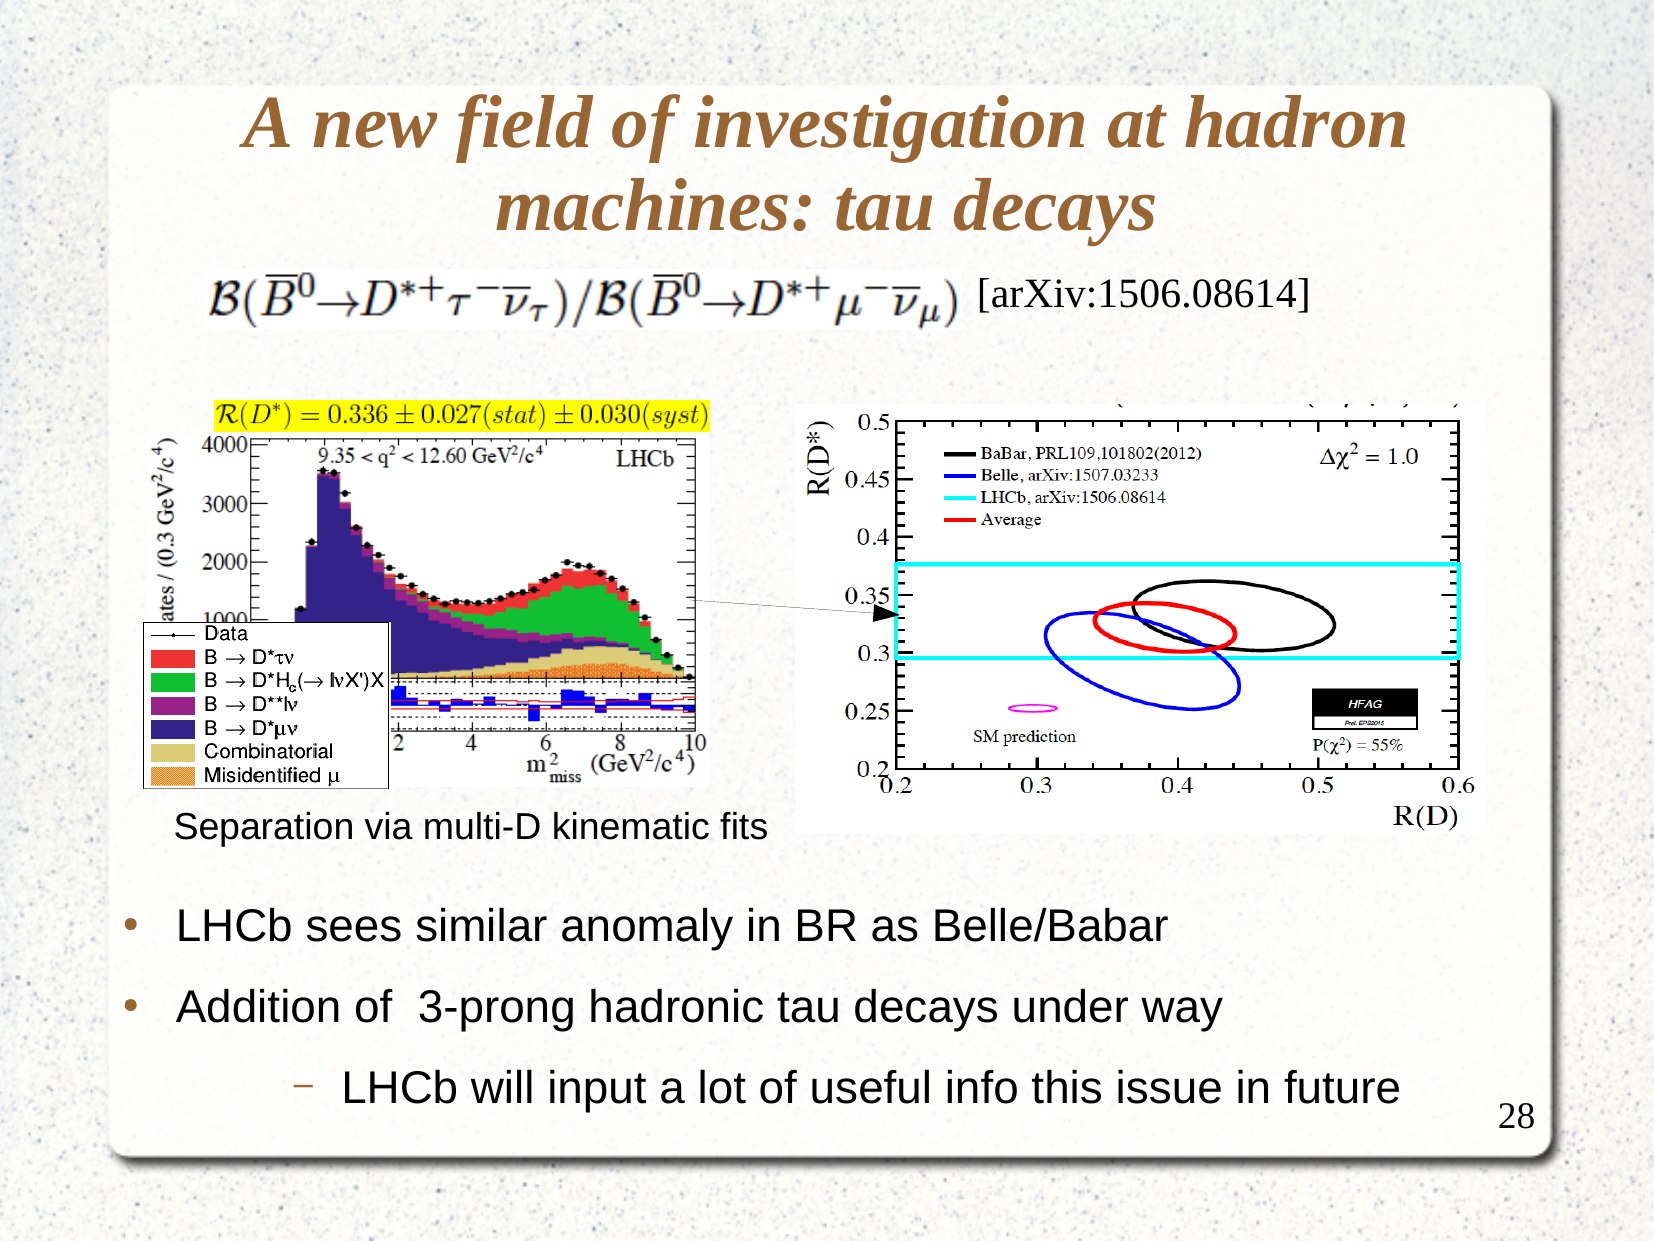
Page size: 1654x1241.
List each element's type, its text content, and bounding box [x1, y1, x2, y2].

title A new field of investigation at hadron machines: tau decays [118, 80, 1536, 247]
text_box [arXiv:1506.08614] [976, 270, 1366, 341]
list LHCb sees similar anomaly in BR as Belle/Babar Addition of 3-prong hadronic tau decays under way LHCb will input a lot of useful info this issue in future [105, 900, 1516, 1141]
list Separation via multi-D kinematic fits [102, 805, 778, 856]
picture [0, 0, 1654, 1241]
